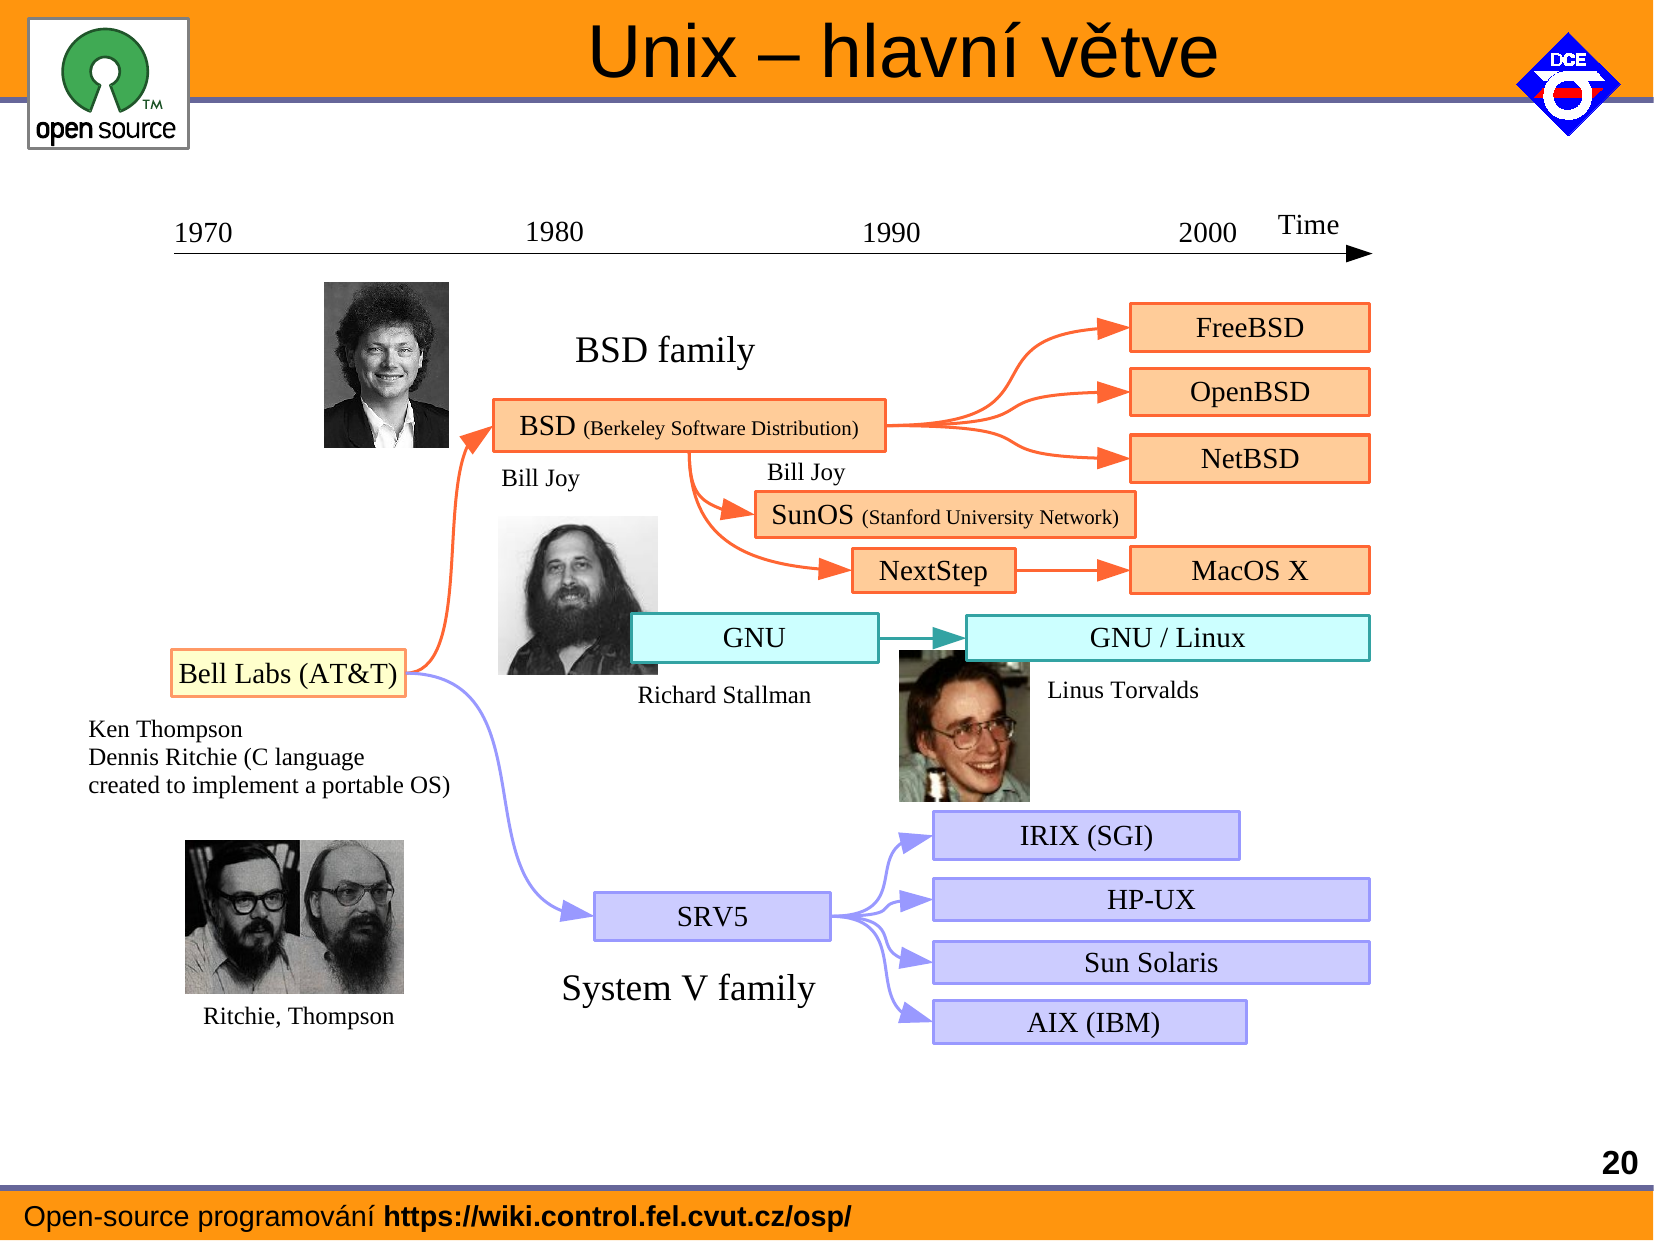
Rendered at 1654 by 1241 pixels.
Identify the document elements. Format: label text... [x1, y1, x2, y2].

text_box Ken Thompson Dennis Ritchie (C language created to implement a portable OS) [88, 715, 452, 821]
text_box Bell Labs (AT&T) [171, 649, 406, 697]
text_box FreeBSD [1130, 303, 1370, 352]
text_box Sun Solaris [933, 941, 1370, 984]
text_box Time [1278, 208, 1340, 250]
text_box 1990 [862, 216, 922, 258]
text_box IRIX (SGI) [933, 811, 1240, 860]
text_box 1980 [525, 215, 585, 256]
text_box Bill Joy [767, 458, 847, 494]
text_box AIX (IBM) [933, 1000, 1247, 1044]
text_box 2000 [1178, 216, 1238, 258]
picture [324, 282, 449, 448]
text_box Richard Stallman [637, 681, 813, 717]
text_box Linus Torvalds [1047, 676, 1200, 712]
text_box SRV5 [594, 892, 831, 941]
text_box BSD family [575, 329, 756, 382]
text_box HP-UX [933, 878, 1370, 921]
text_box MacOS X [1130, 546, 1370, 594]
picture [899, 650, 1030, 802]
text_box 1970 [174, 216, 234, 258]
title Unix – hlavní větve [178, 5, 1631, 97]
text_box System V family [561, 967, 817, 1020]
text_box BSD (Berkeley Software Distribution) [493, 399, 886, 452]
picture [498, 516, 658, 675]
text_box NetBSD [1130, 435, 1370, 483]
text_box Bill Joy [501, 464, 581, 500]
picture [185, 840, 404, 994]
text_box NextStep [852, 548, 1016, 593]
text_box OpenBSD [1130, 368, 1370, 416]
text_box SunOS (Stanford University Network) [755, 491, 1136, 538]
text_box GNU / Linux [966, 615, 1370, 661]
text_box GNU [631, 613, 879, 663]
text_box Ritchie, Thompson [203, 1002, 401, 1042]
